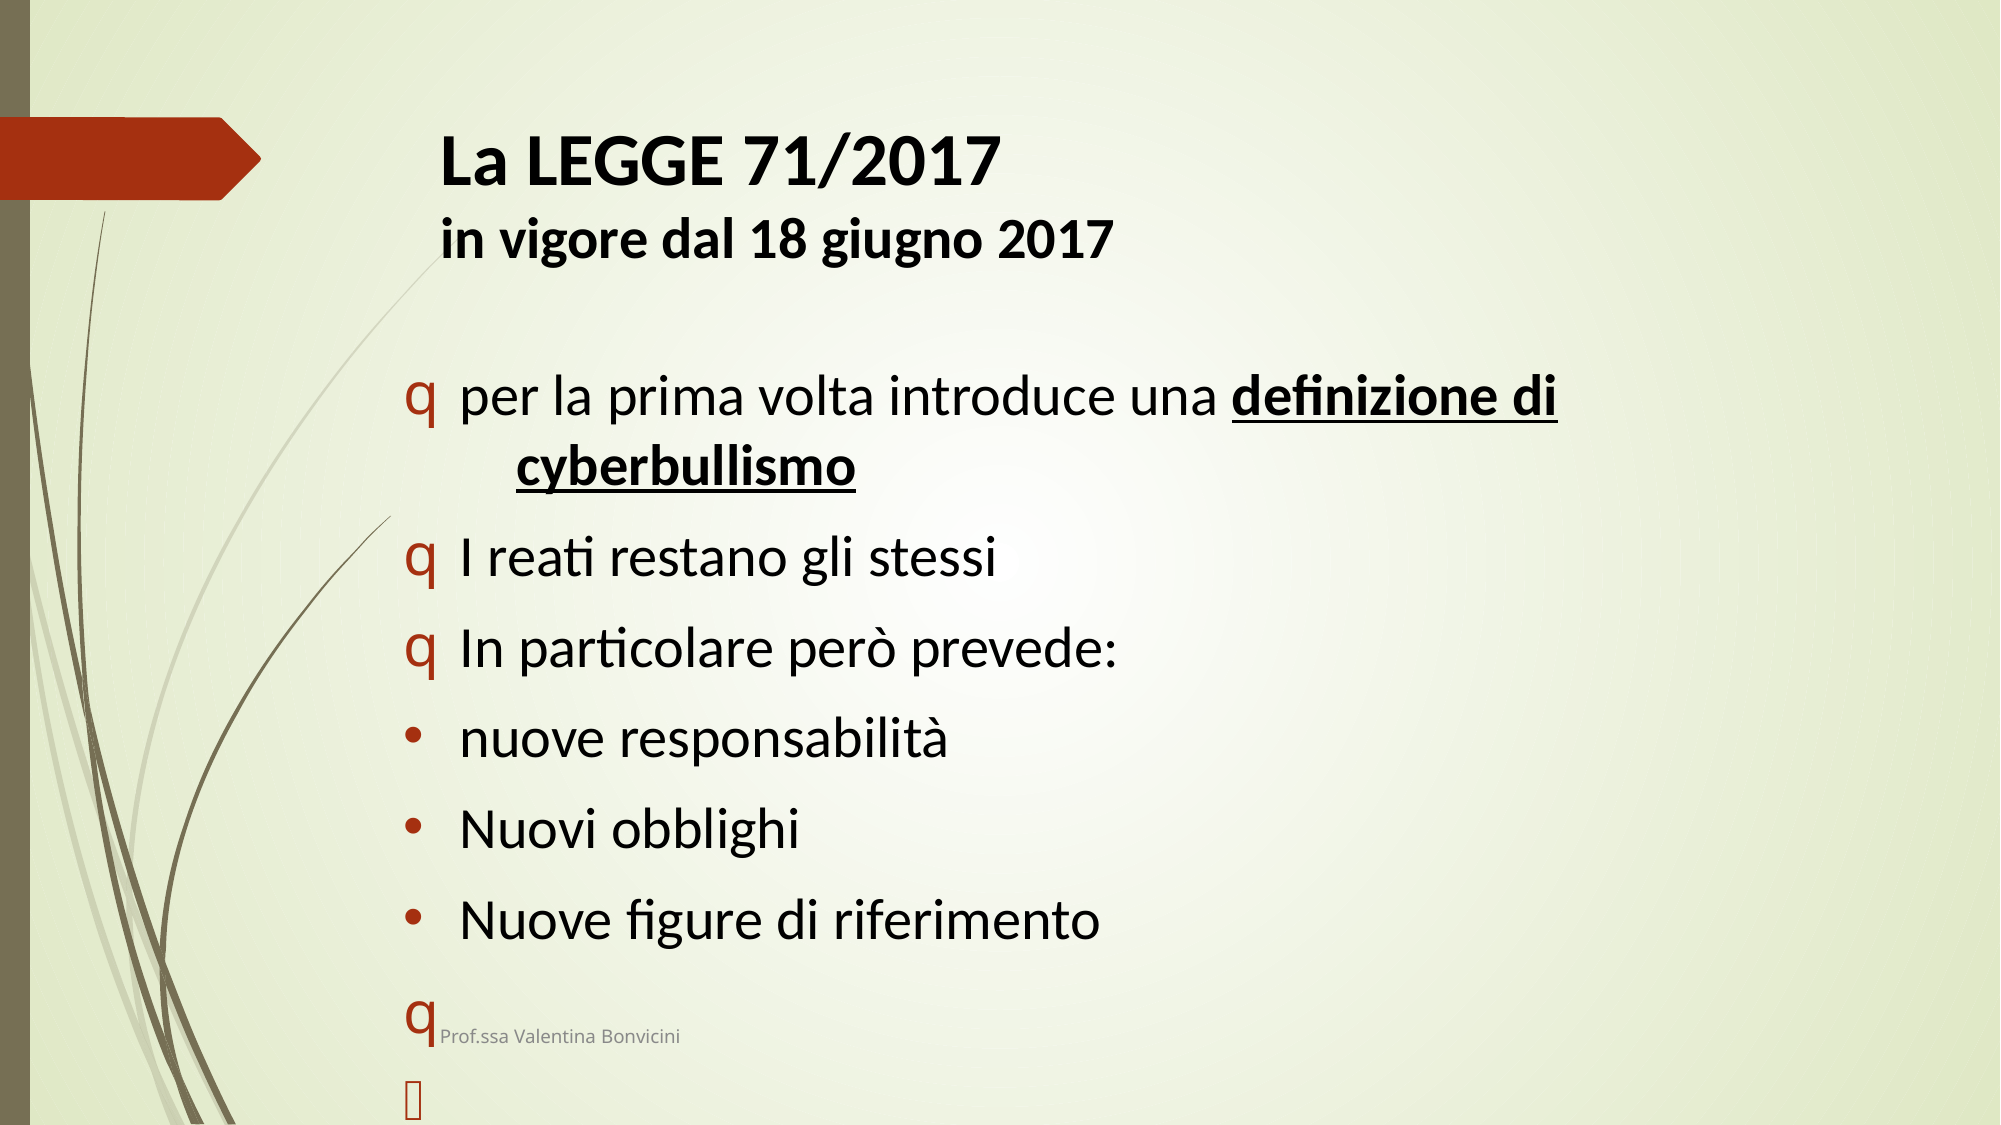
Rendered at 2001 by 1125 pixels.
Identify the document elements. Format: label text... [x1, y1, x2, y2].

list per la prima volta introduce una definizione di cyberbullismo I reati restano gli stessi In particolare però prevede: nuove responsabilità Nuovi obblighi Nuove figure di riferimento [388, 350, 1888, 1092]
text_box Prof.ssa Valentina Bonvicini [424, 1006, 1675, 1067]
title La LEGGE 71/2017 in vigore dal 18 giugno 2017 [425, 102, 1888, 313]
